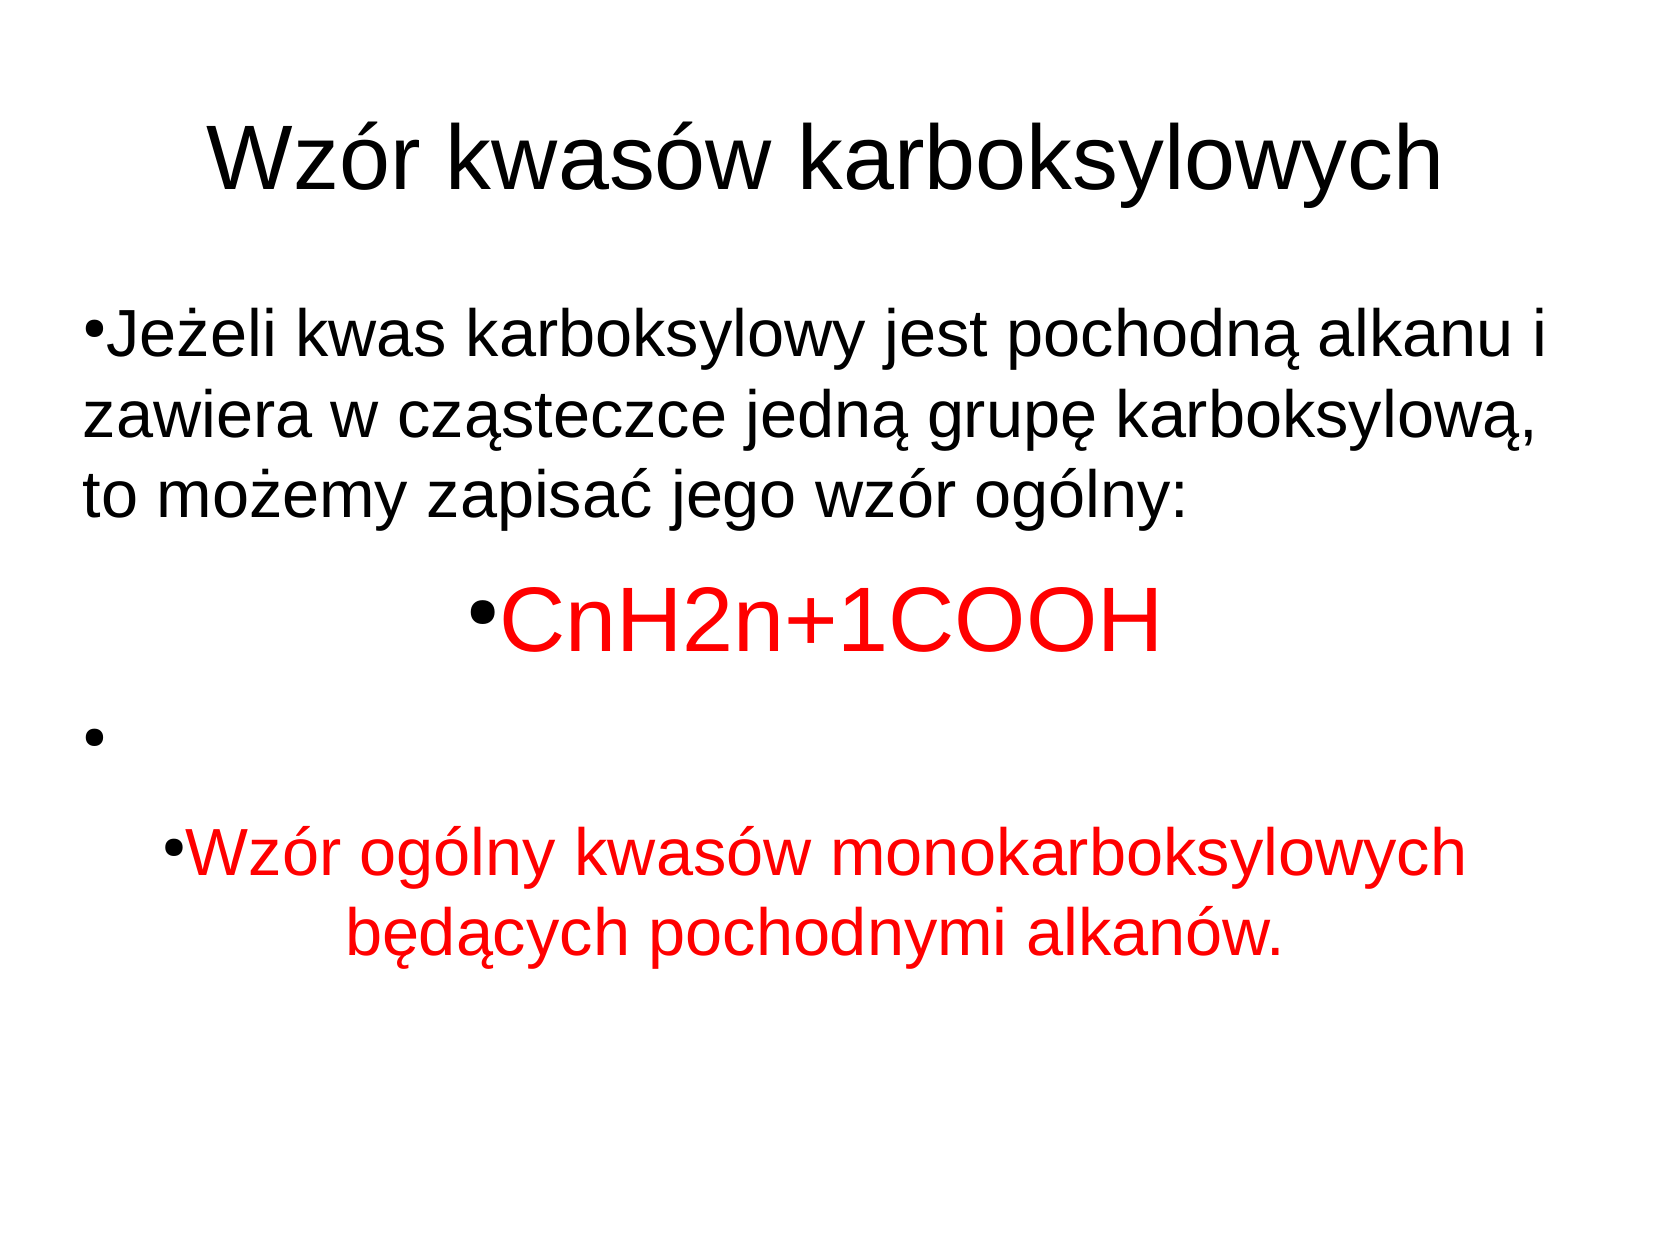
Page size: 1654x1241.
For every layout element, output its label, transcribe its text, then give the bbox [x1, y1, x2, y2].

list Jeżeli kwas karboksylowy jest pochodną alkanu i zawiera w cząsteczce jedną grupę karboksylową, to możemy zapisać jego wzór ogólny: CnH2n+1COOH Wzór ogólny kwasów monokarboksylowych będących pochodnymi alkanów. [82, 290, 1571, 1109]
title Wzór kwasów karboksylowych [82, 49, 1571, 257]
